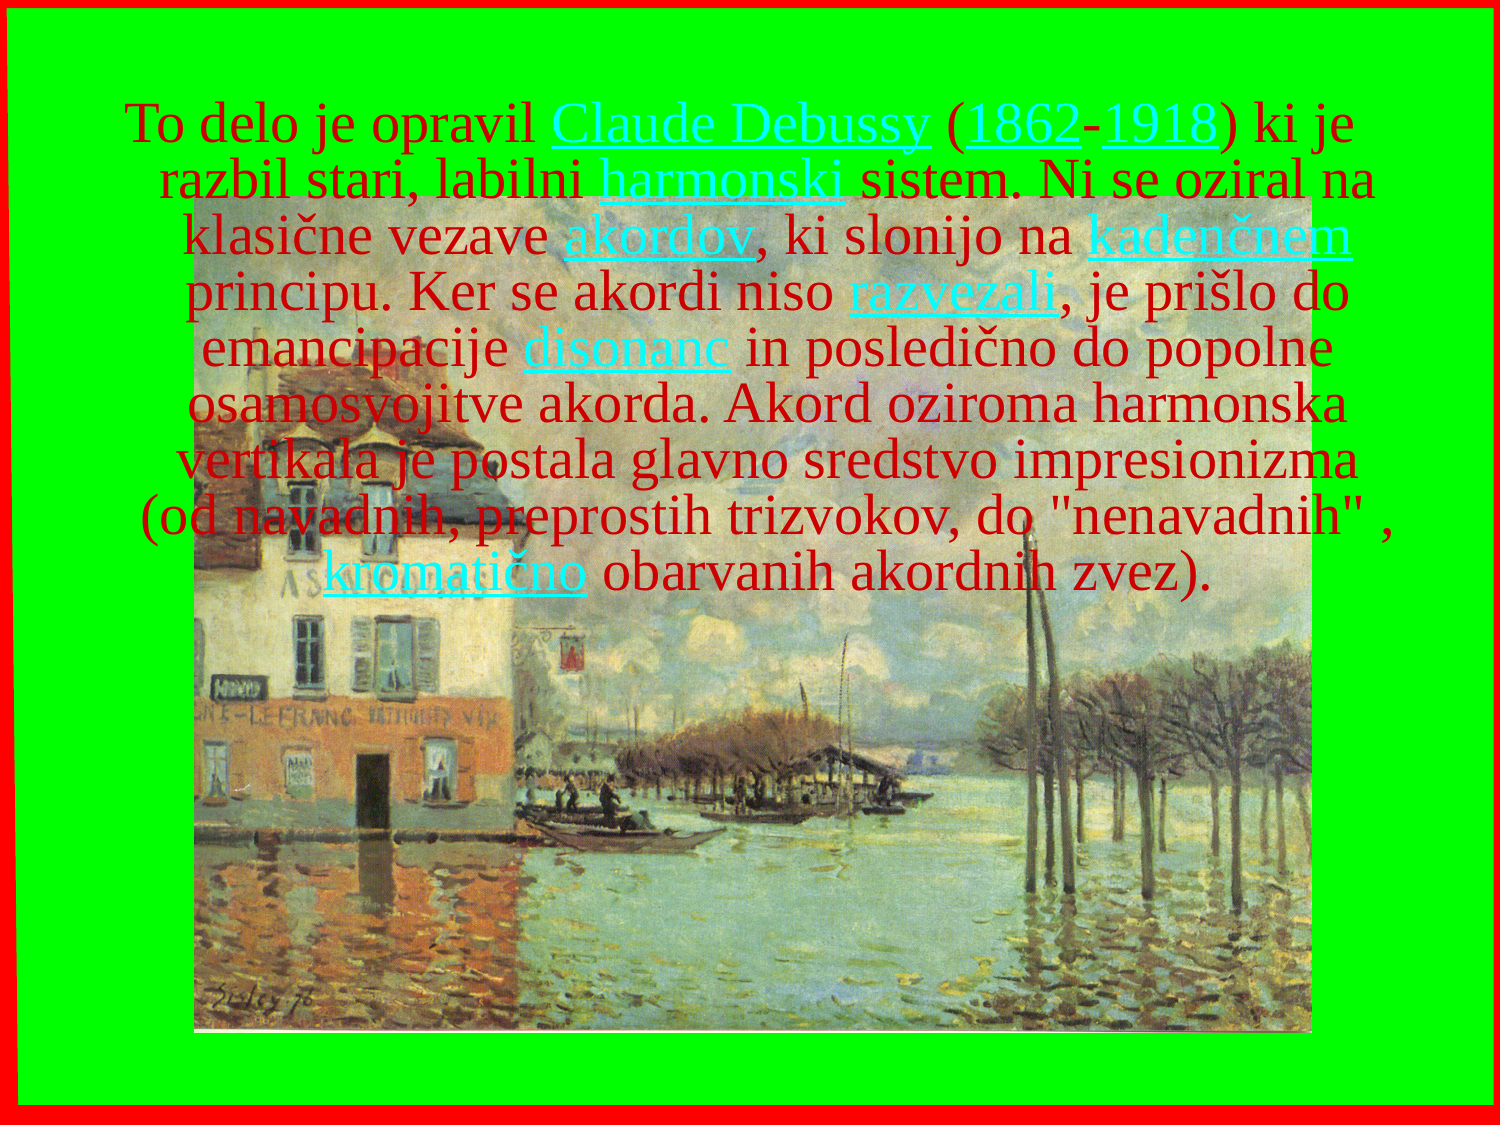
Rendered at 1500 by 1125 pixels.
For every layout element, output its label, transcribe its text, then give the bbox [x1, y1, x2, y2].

picture [194, 833, 1312, 1033]
list To delo je opravil Claude Debussy (1862-1918) ki je razbil stari, labilni harmonski sistem. Ni se oziral na klasične vezave akordov, ki slonijo na kadenčnem principu. Ker se akordi niso razvezali, je prišlo do emancipacije disonanc in posledično do popolne osamosvojitve akorda. Akord oziroma harmonska vertikala je postala glavno sredstvo impresionizma (od navadnih, preprostih trizvokov, do "nenavadnih" , kromatično obarvanih akordnih zvez). [64, 90, 1415, 833]
